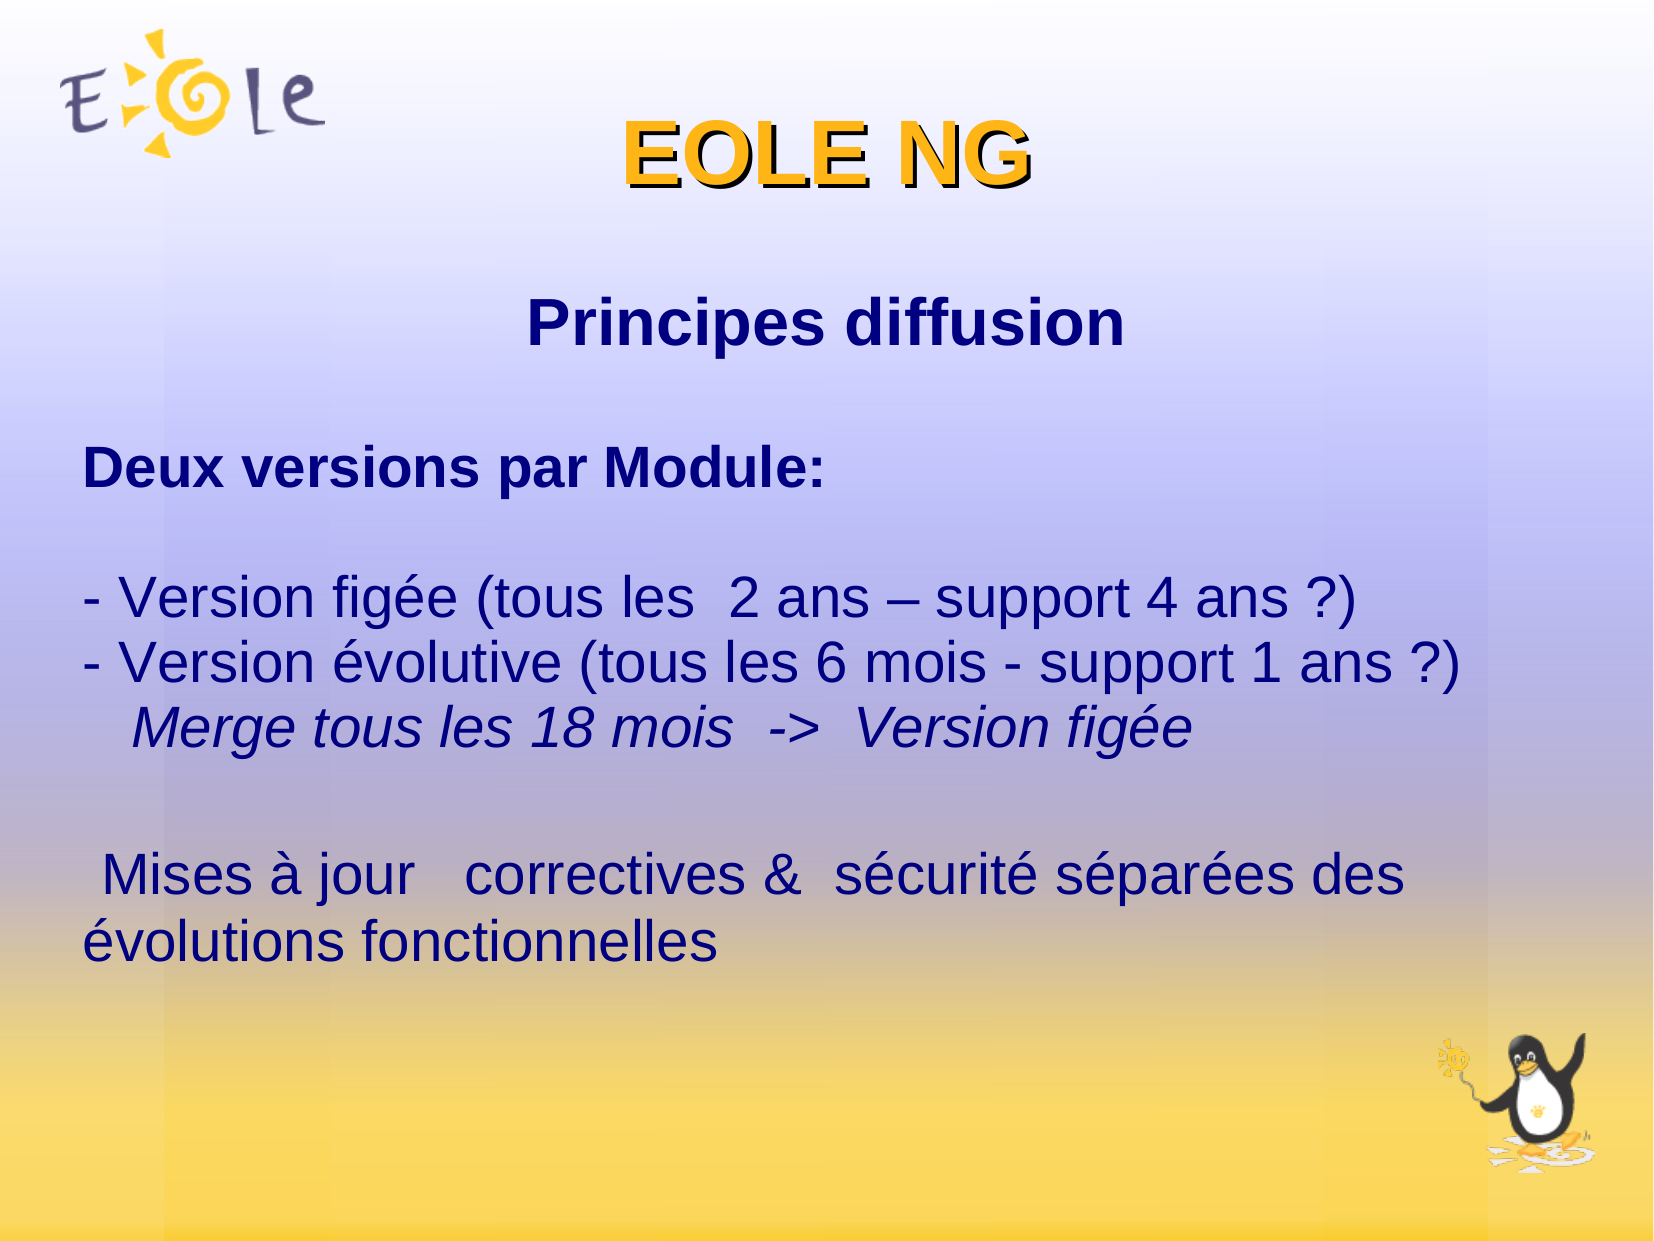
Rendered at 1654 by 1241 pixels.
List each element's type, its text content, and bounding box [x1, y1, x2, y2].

subtitle Principes diffusion Deux versions par Module: - Version figée (tous les 2 ans – support 4 ans ?) - Version évolutive (tous les 6 mois - support 1 ans ?) Merge tous les 18 mois -> Version figée Mises à jour correctives & sécurité séparées des évolutions fonctionnelles [82, 232, 1571, 1167]
picture [0, 0, 1654, 1241]
title EOLE NG [82, 49, 1571, 232]
